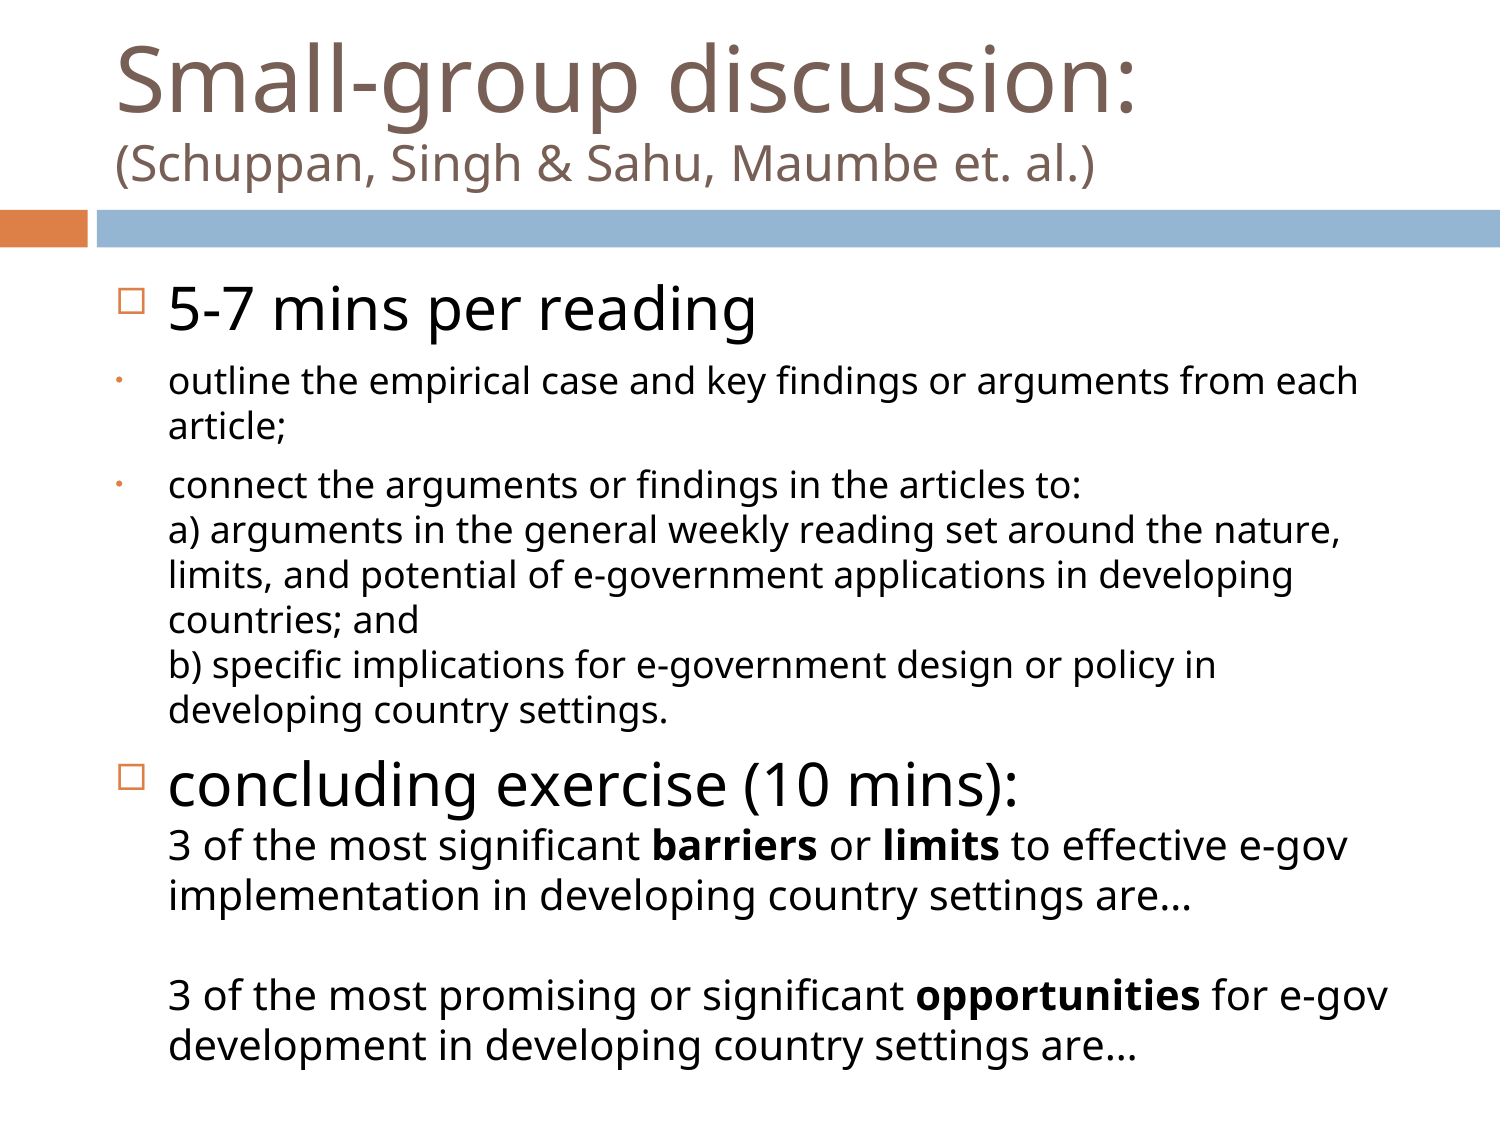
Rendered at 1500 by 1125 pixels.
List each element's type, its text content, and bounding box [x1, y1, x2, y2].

title Small-group discussion: (Schuppan, Singh & Sahu, Maumbe et. al.) [100, 13, 1438, 199]
list 5-7 mins per reading outline the empirical case and key findings or arguments from each article; connect the arguments or findings in the articles to: a) arguments in the general weekly reading set around the nature, limits, and potential of e-government applications in developing countries; and b) specific implications for e-government design or policy in developing country settings. concluding exercise (10 mins): 3 of the most significant barriers or limits to effective e-gov implementation in developing country settings are… 3 of the most promising or significant opportunities for e-gov development in developing country settings are… [100, 262, 1438, 1101]
